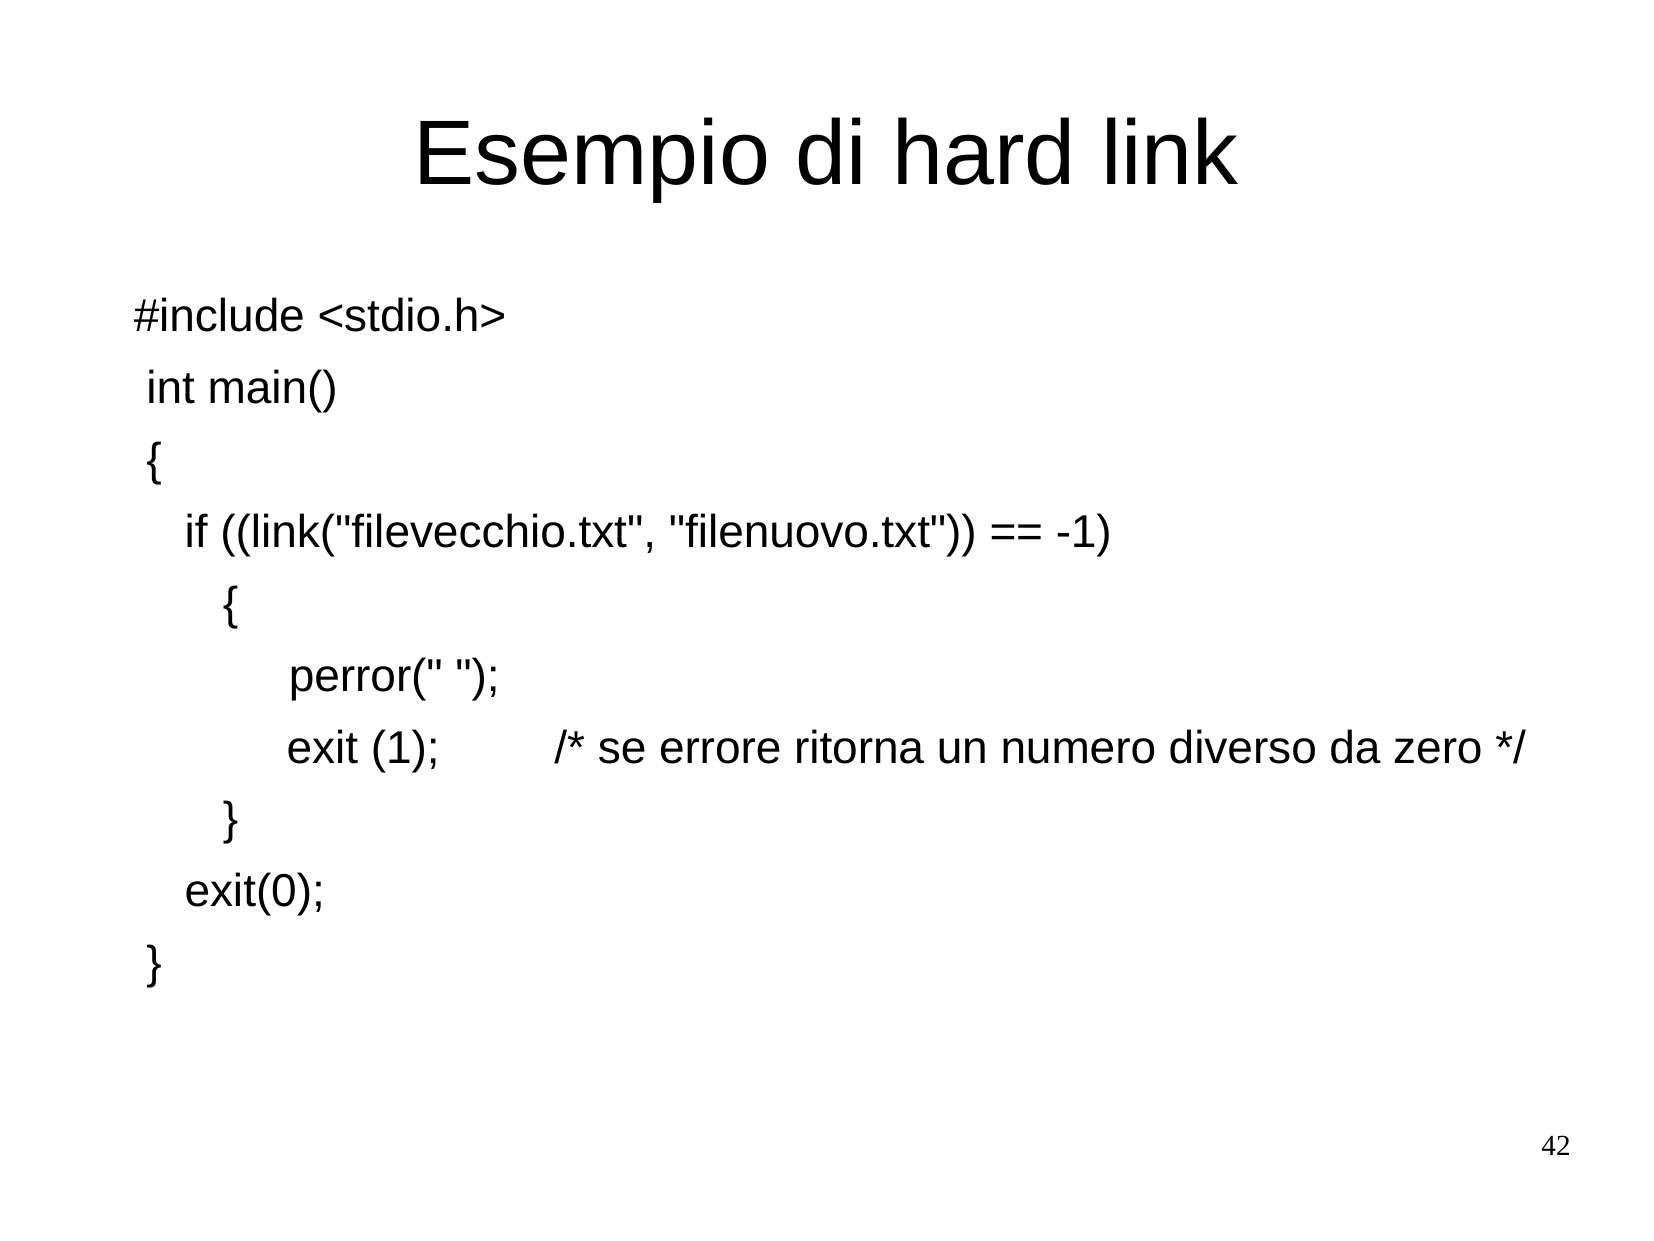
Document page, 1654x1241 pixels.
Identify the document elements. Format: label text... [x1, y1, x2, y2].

list #include <stdio.h> int main() { if ((link("filevecchio.txt", "filenuovo.txt")) == -1) { perror(" "); exit (1); /* se errore ritorna un numero diverso da zero */ } exit(0); } [82, 290, 1538, 1010]
title Esempio di hard link [82, 49, 1571, 257]
